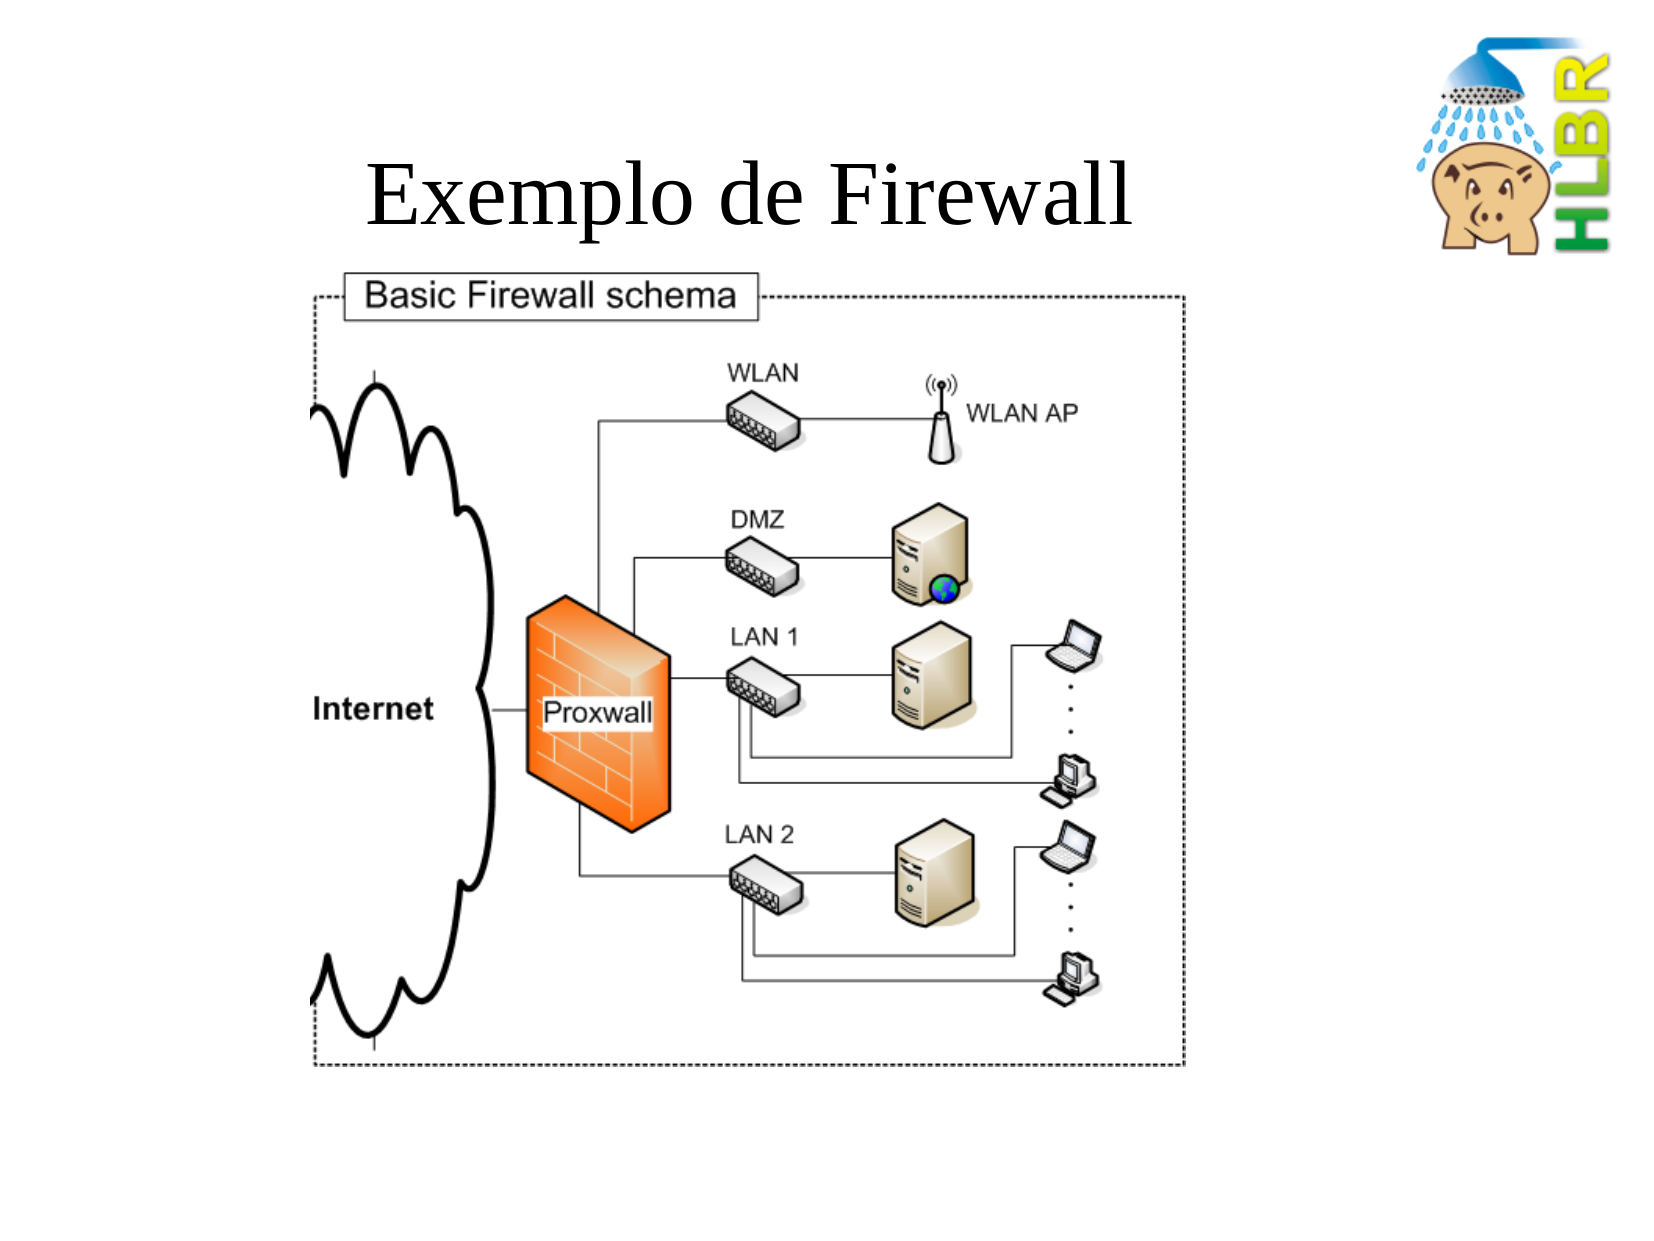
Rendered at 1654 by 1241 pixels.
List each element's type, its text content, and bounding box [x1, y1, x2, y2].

picture [310, 268, 1186, 1068]
picture [1416, 37, 1612, 260]
title Exemplo de Firewall [112, 76, 1388, 312]
